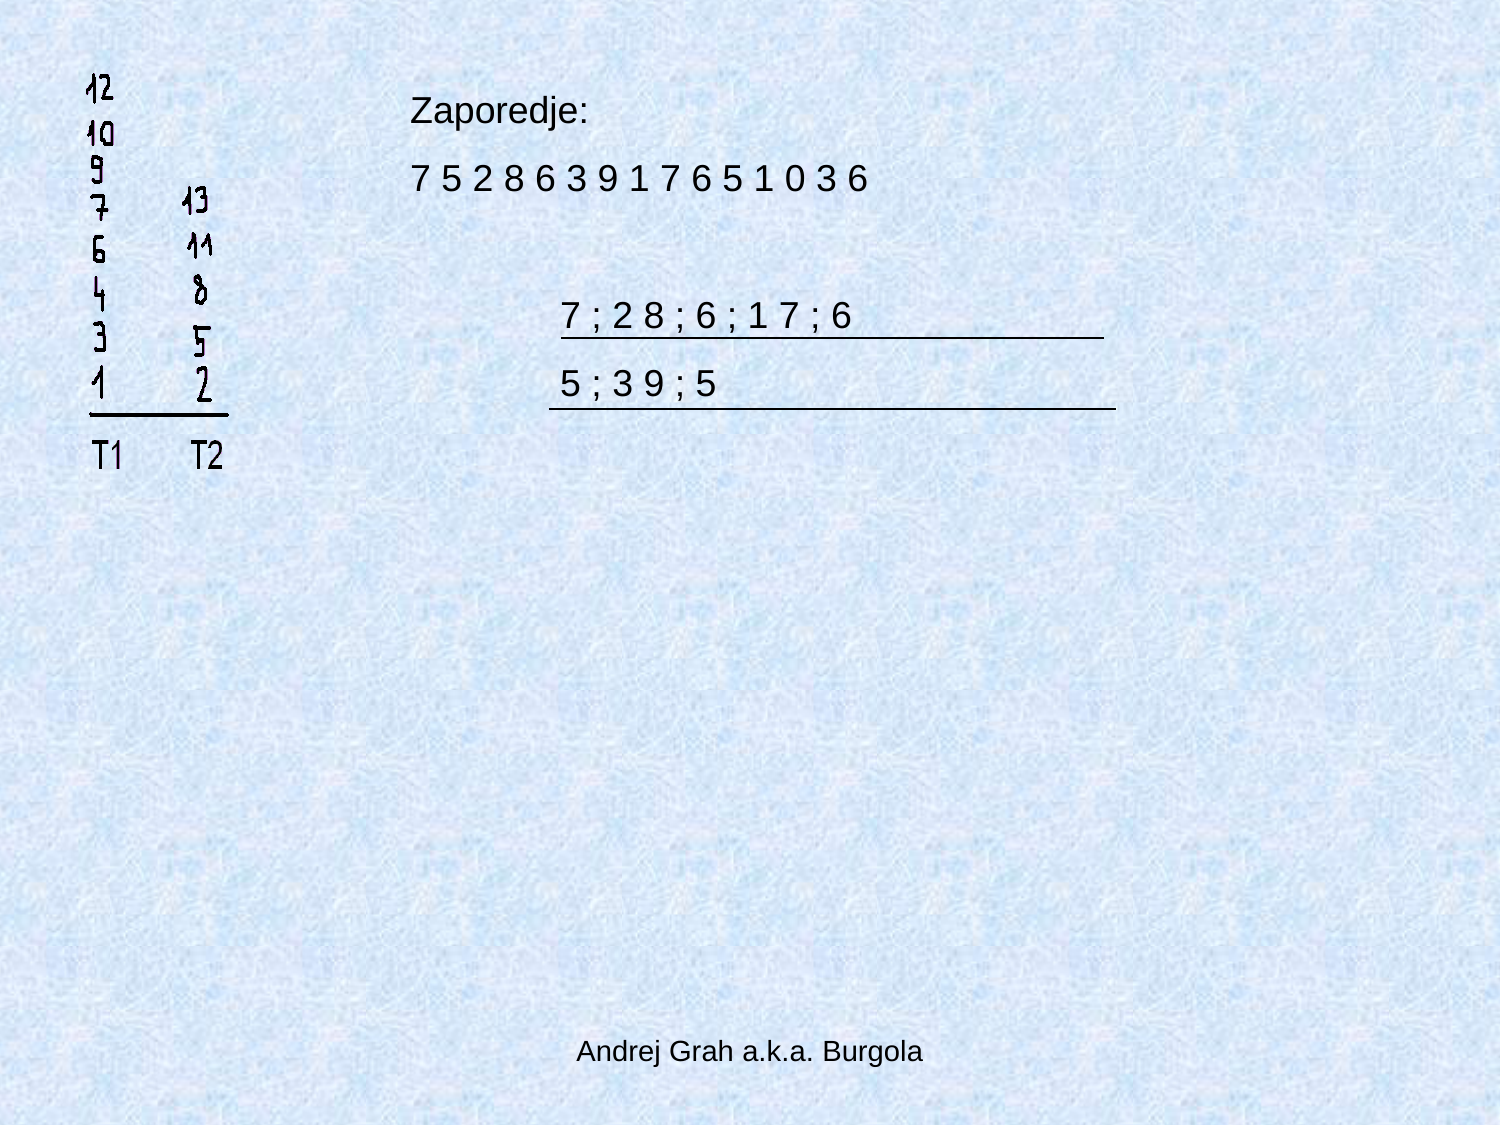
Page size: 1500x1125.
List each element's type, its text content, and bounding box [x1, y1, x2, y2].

text_box Andrej Grah a.k.a. Burgola [512, 1024, 988, 1103]
picture [0, 0, 1500, 1125]
text_box Zaporedje: 7 5 2 8 6 3 9 1 7 6 5 1 0 3 6 7 ; 2 8 ; 6 ; 1 7 ; 6 5 ; 3 9 ; 5 [395, 78, 1223, 549]
